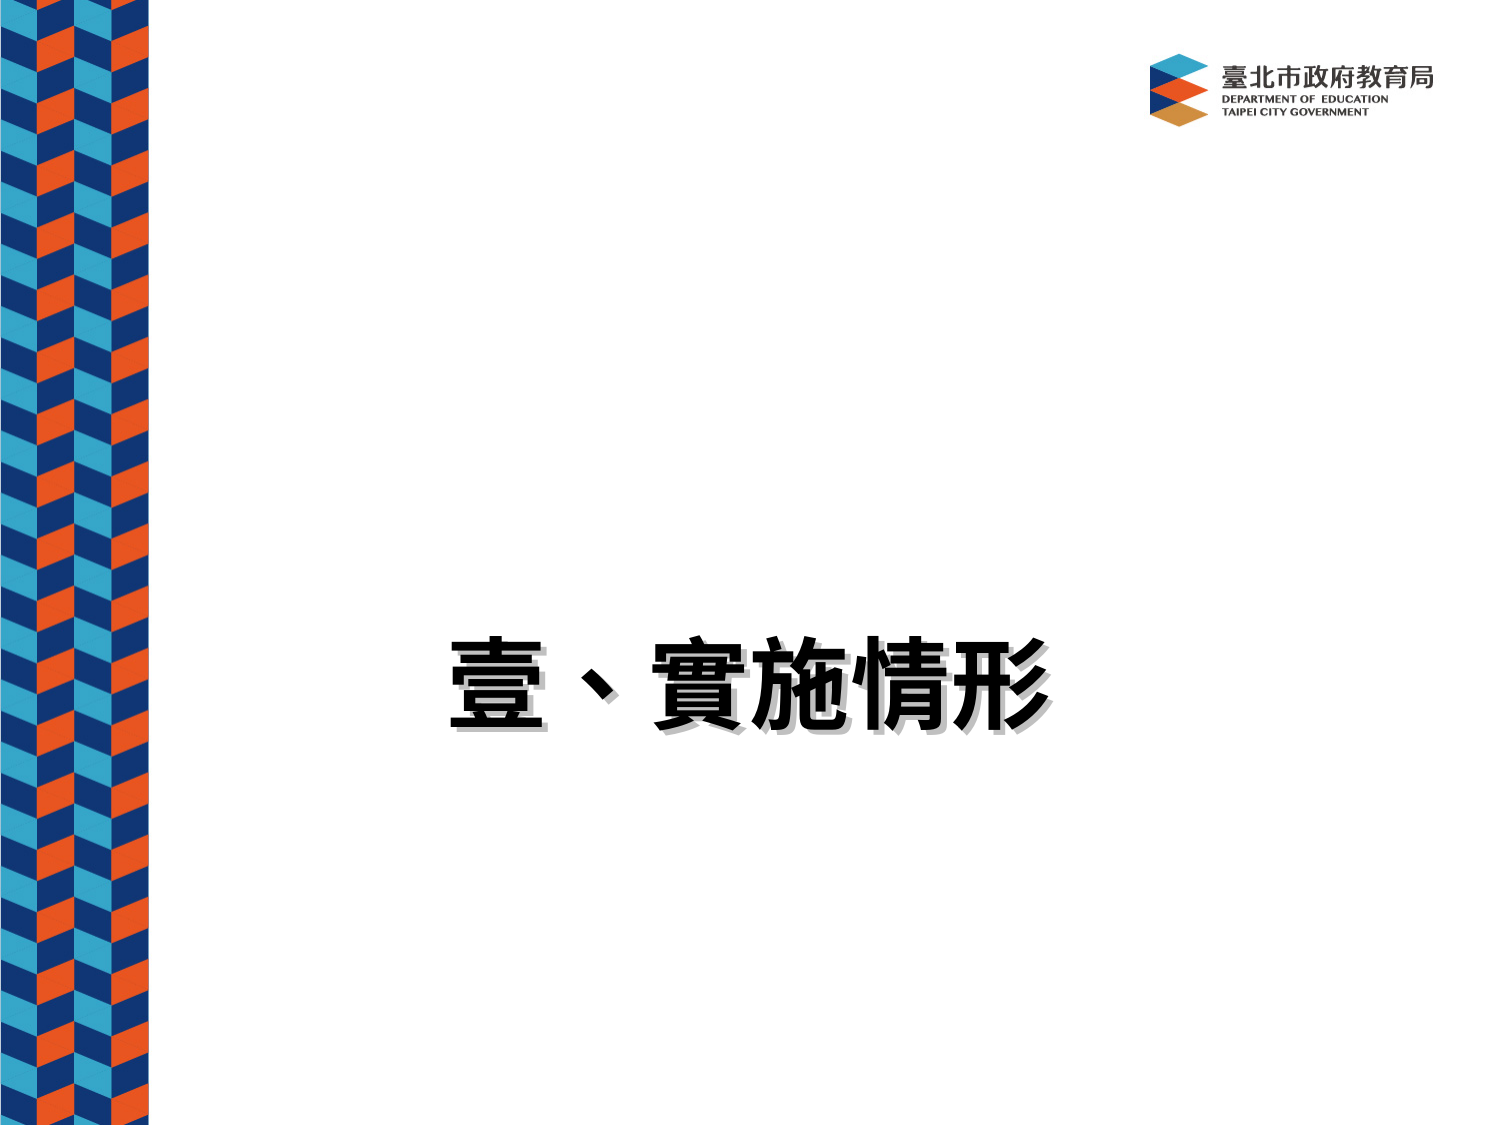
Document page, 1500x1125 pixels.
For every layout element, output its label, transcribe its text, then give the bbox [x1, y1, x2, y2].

title 壹、實施情形 [102, 649, 1397, 749]
